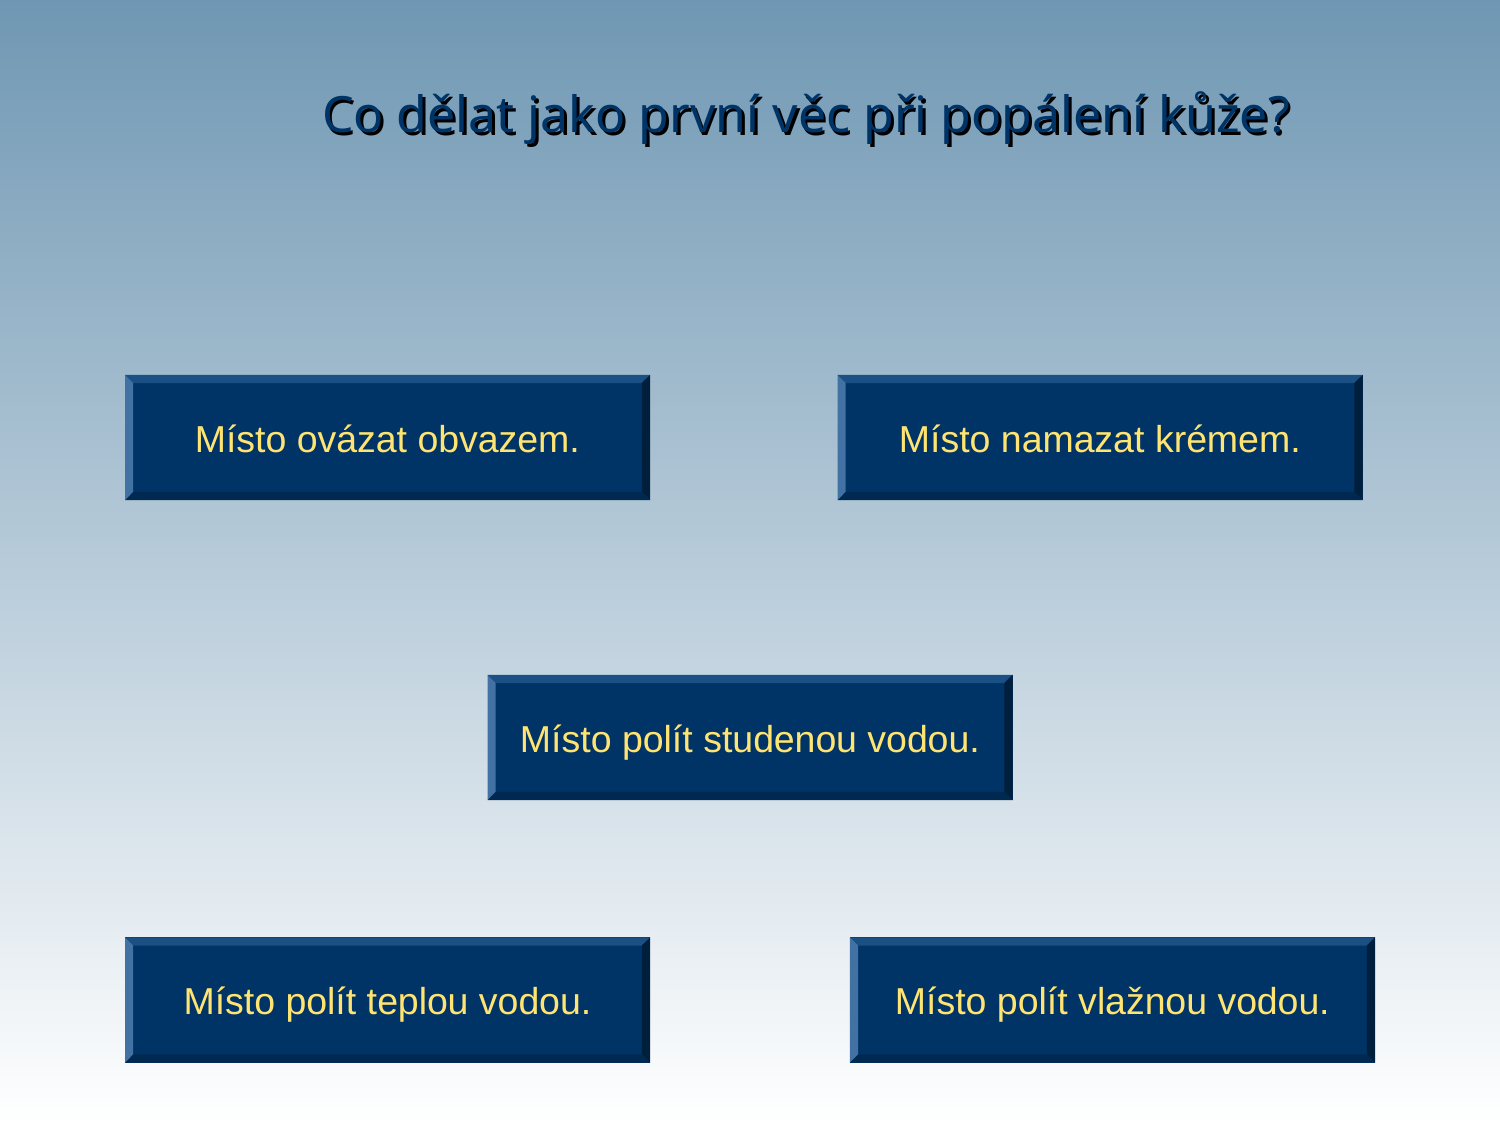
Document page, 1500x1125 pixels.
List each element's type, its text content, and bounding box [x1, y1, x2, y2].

text_box Místo polít vlažnou vodou. [859, 946, 1366, 1054]
title Co dělat jako první věc při popálení kůže? [199, 24, 1413, 201]
text_box Místo namazat krémem. [846, 384, 1354, 491]
text_box Místo polít studenou vodou. [496, 684, 1004, 791]
text_box Místo ovázat obvazem. [134, 384, 641, 491]
text_box Místo polít teplou vodou. [134, 946, 641, 1054]
